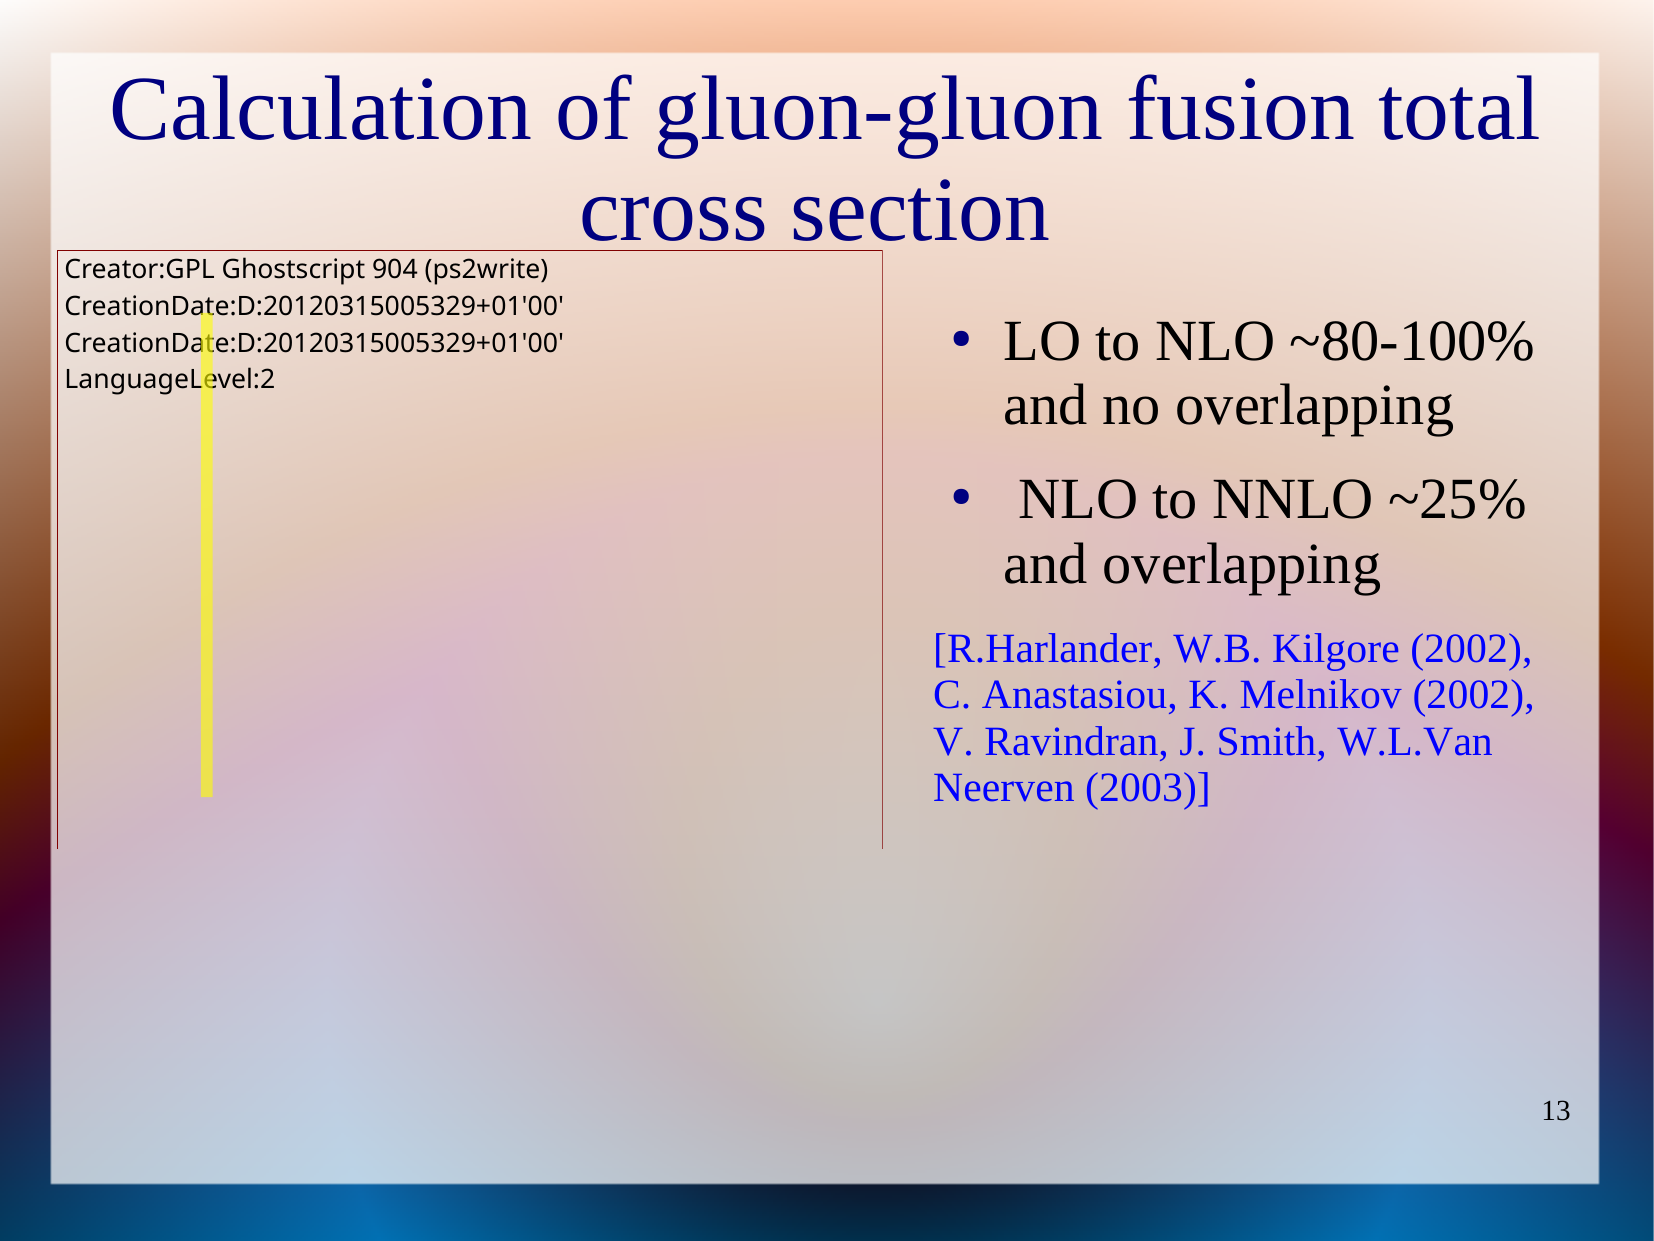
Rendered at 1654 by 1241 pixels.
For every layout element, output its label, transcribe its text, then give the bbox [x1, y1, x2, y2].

title Calculation of gluon-gluon fusion total cross section [82, 55, 1571, 263]
picture [0, 0, 1654, 1241]
list LO to NLO ~80-100% and no overlapping NLO to NNLO ~25% and overlapping [R.Harlander, W.B. Kilgore (2002), C. Anastasiou, K. Melnikov (2002), V. Ravindran, J. Smith, W.L.Van Neerven (2003)] [933, 307, 1572, 811]
